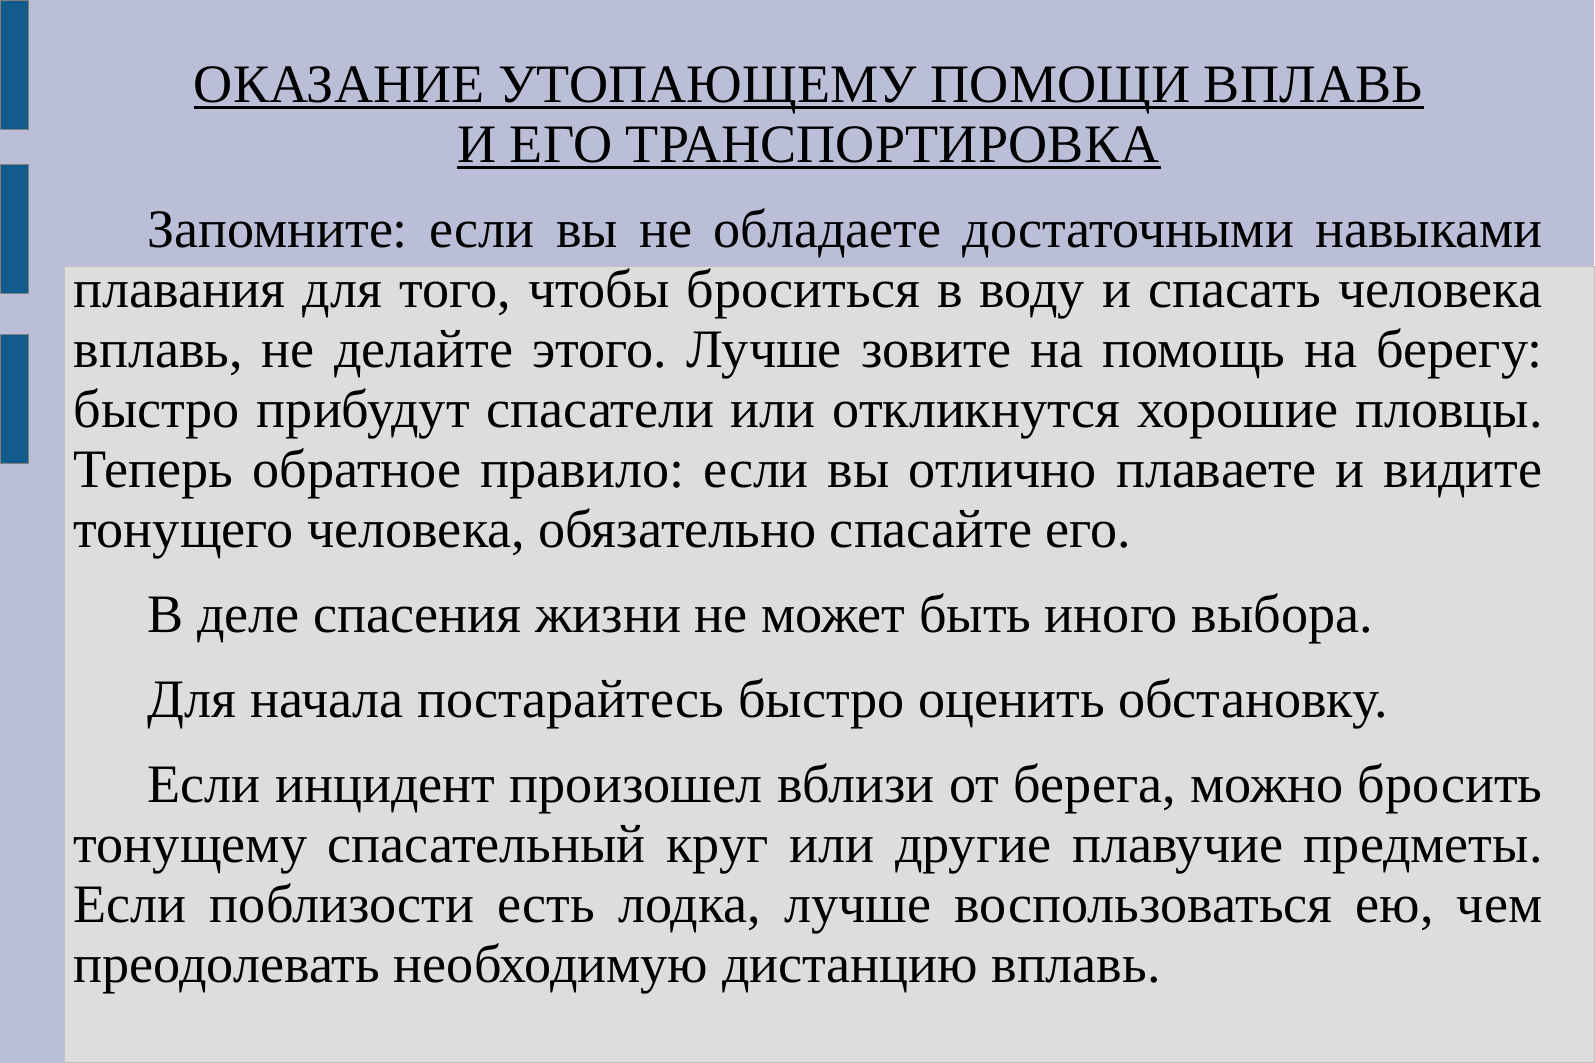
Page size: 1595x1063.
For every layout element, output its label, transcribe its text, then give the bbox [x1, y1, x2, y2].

text_box ОКАЗАНИЕ УТОПАЮЩЕМУ ПОМОЩИ ВПЛАВЬ И ЕГО ТРАНСПОРТИРОВКА Запомните: если вы не обладаете достаточными навыками плавания для того, чтобы броситься в воду и спасать человека вплавь, не делайте этого. Лучше зовите на помощь на берегу: быстро прибудут спасатели или откликнутся хорошие пловцы. Теперь обратное правило: если вы отлично плаваете и видите тонущего человека, обязательно спасайте его. В деле спасения жизни не может быть иного выбора. Для начала постарайтесь быстро оценить обстановку. Если инцидент произошел вблизи от берега, можно бросить тонущему спасательный круг или другие плавучие предметы. Если поблизости есть лодка, лучше воспользоваться ею, чем преодолевать необходимую дистанцию вплавь. [59, 47, 1560, 1018]
